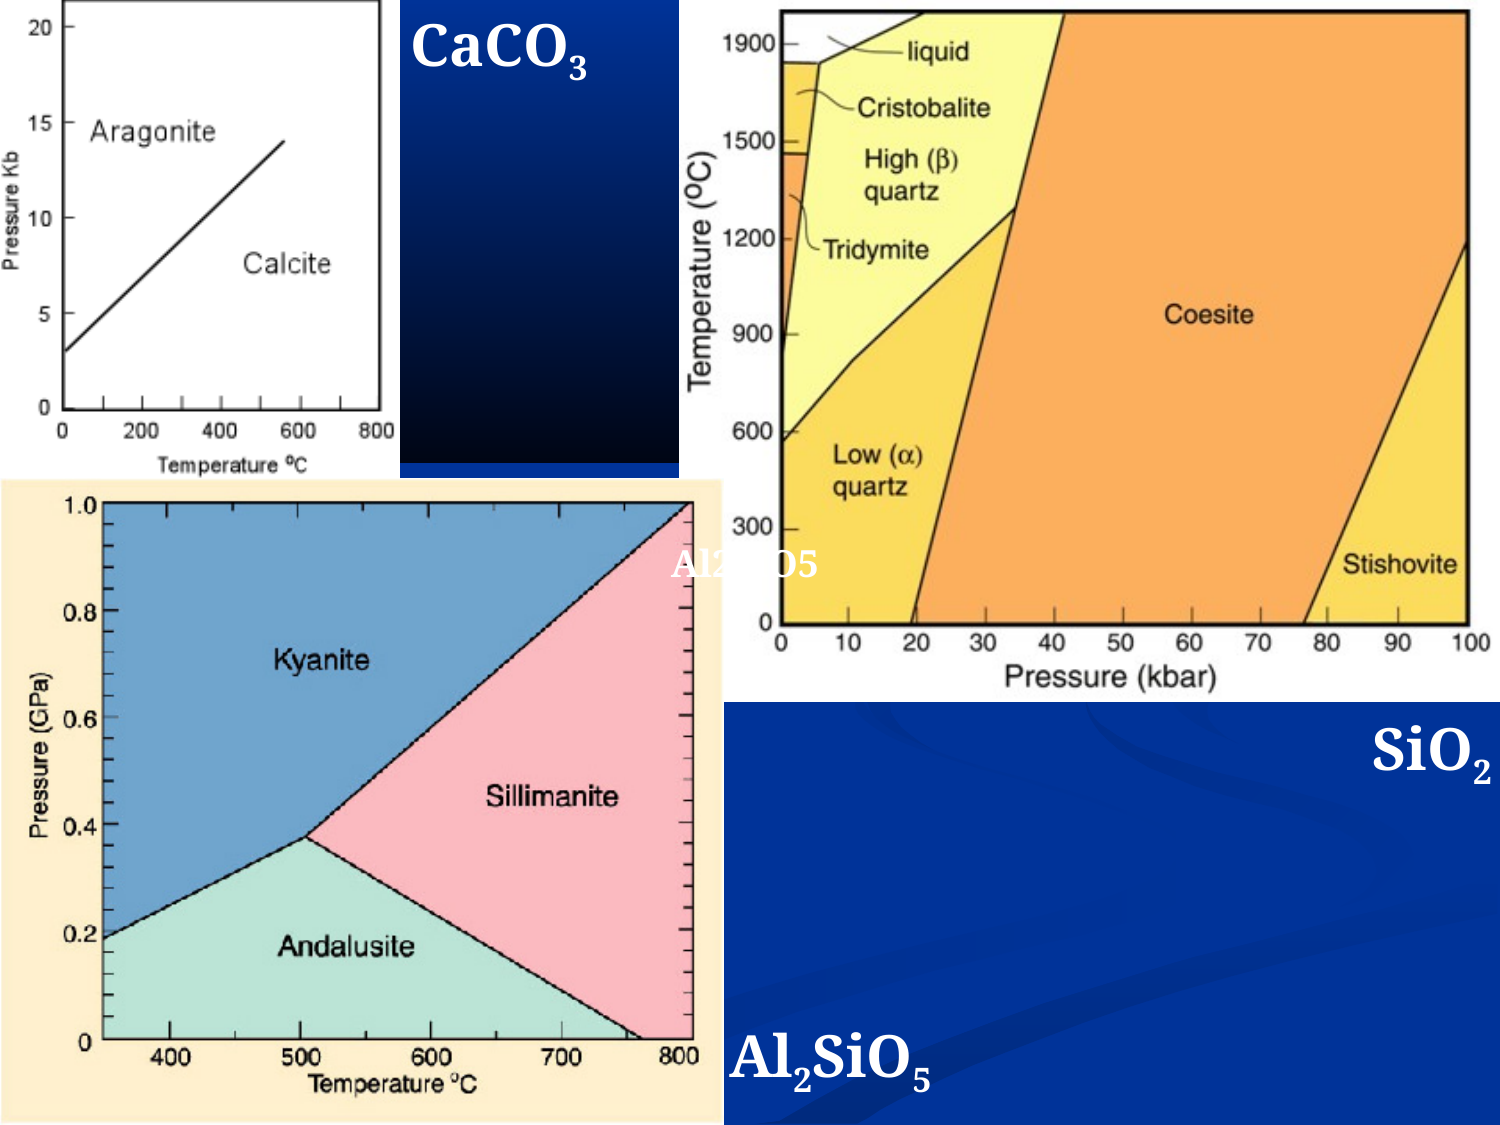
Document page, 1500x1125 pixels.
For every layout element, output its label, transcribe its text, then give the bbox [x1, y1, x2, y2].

text_box Al2SiO5 [656, 532, 844, 593]
text_box Al2SiO5 [714, 1011, 956, 1107]
text_box CaCO3 [395, 0, 659, 96]
picture [0, 0, 1500, 1125]
text_box SiO2 [1357, 704, 1500, 800]
